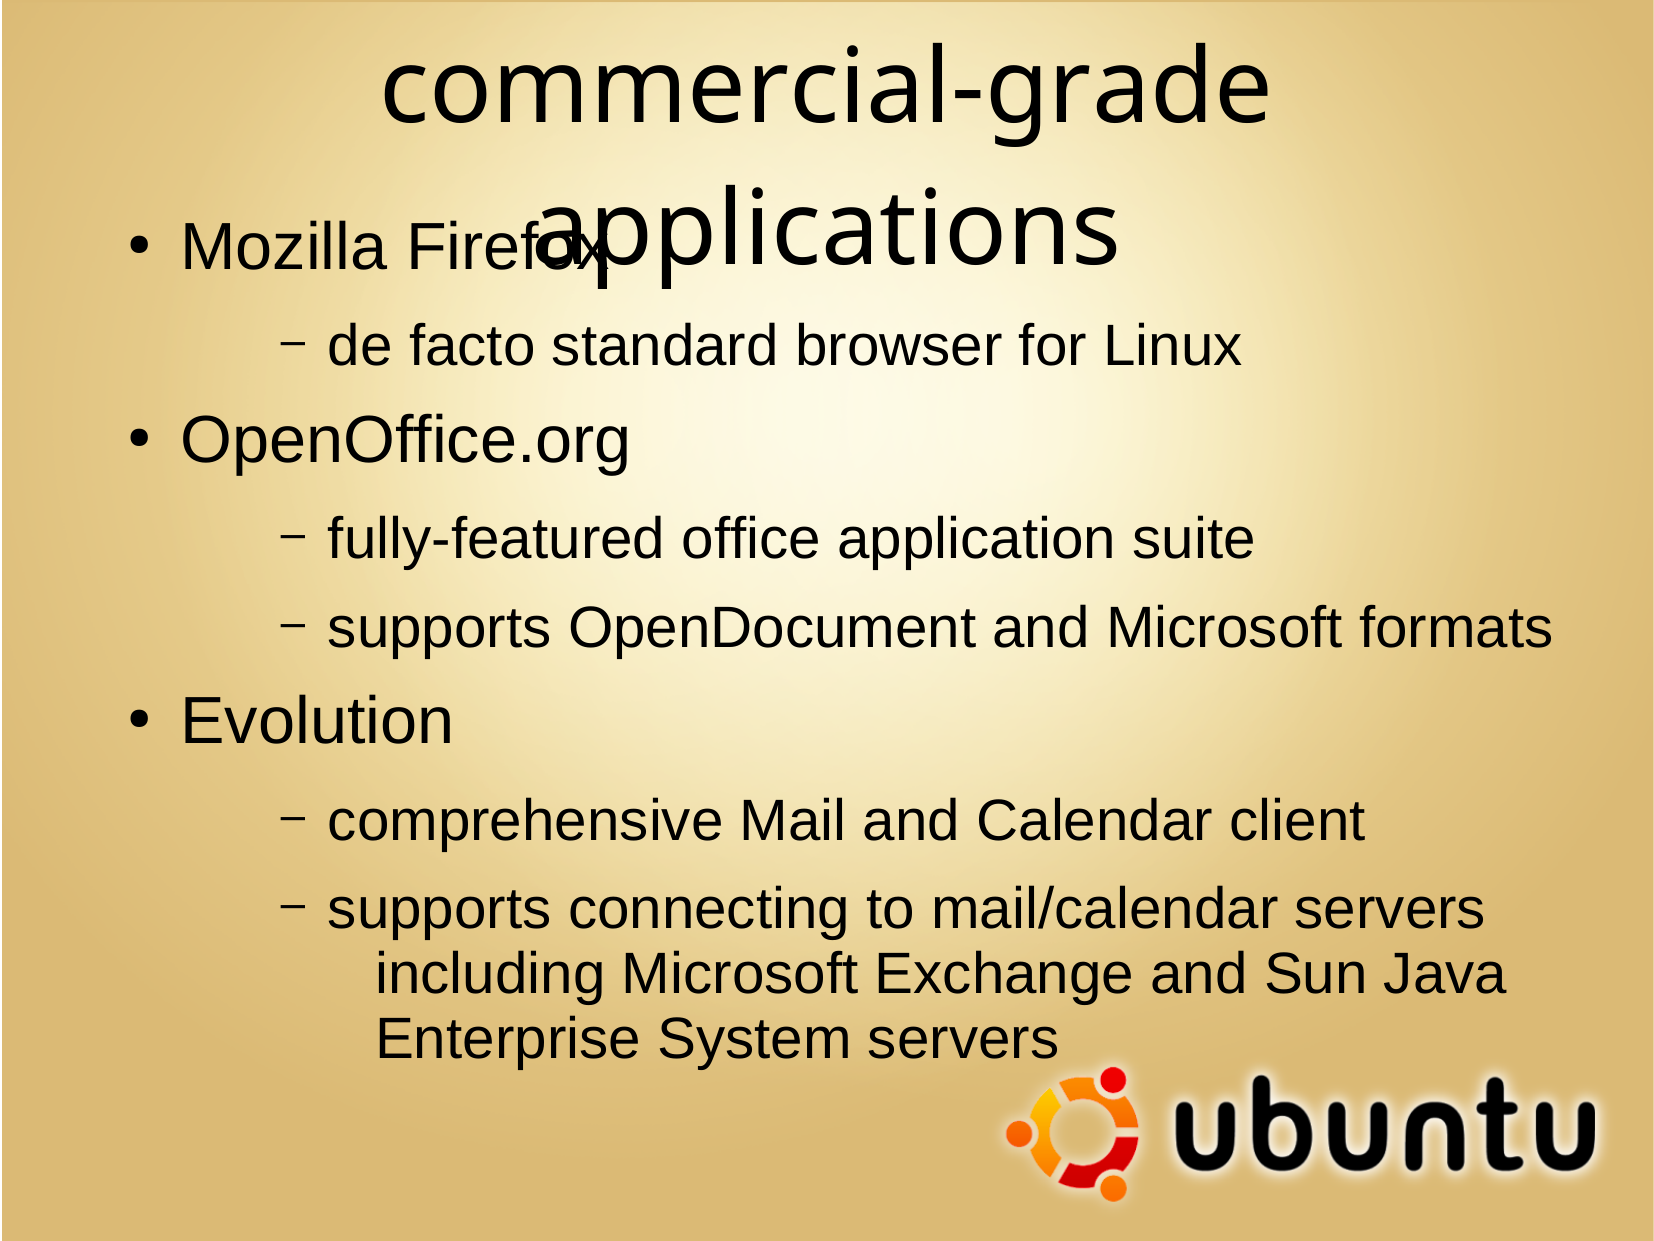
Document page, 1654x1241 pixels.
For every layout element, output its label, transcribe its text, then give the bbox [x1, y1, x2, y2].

title commercial-grade applications [82, 49, 1571, 257]
picture [2, 0, 1654, 1241]
list Mozilla Firefox de facto standard browser for Linux OpenOffice.org fully-featured office application suite supports OpenDocument and Microsoft formats Evolution comprehensive Mail and Calendar client supports connecting to mail/calendar servers including Microsoft Exchange and Sun Java Enterprise System servers [91, 208, 1580, 1077]
